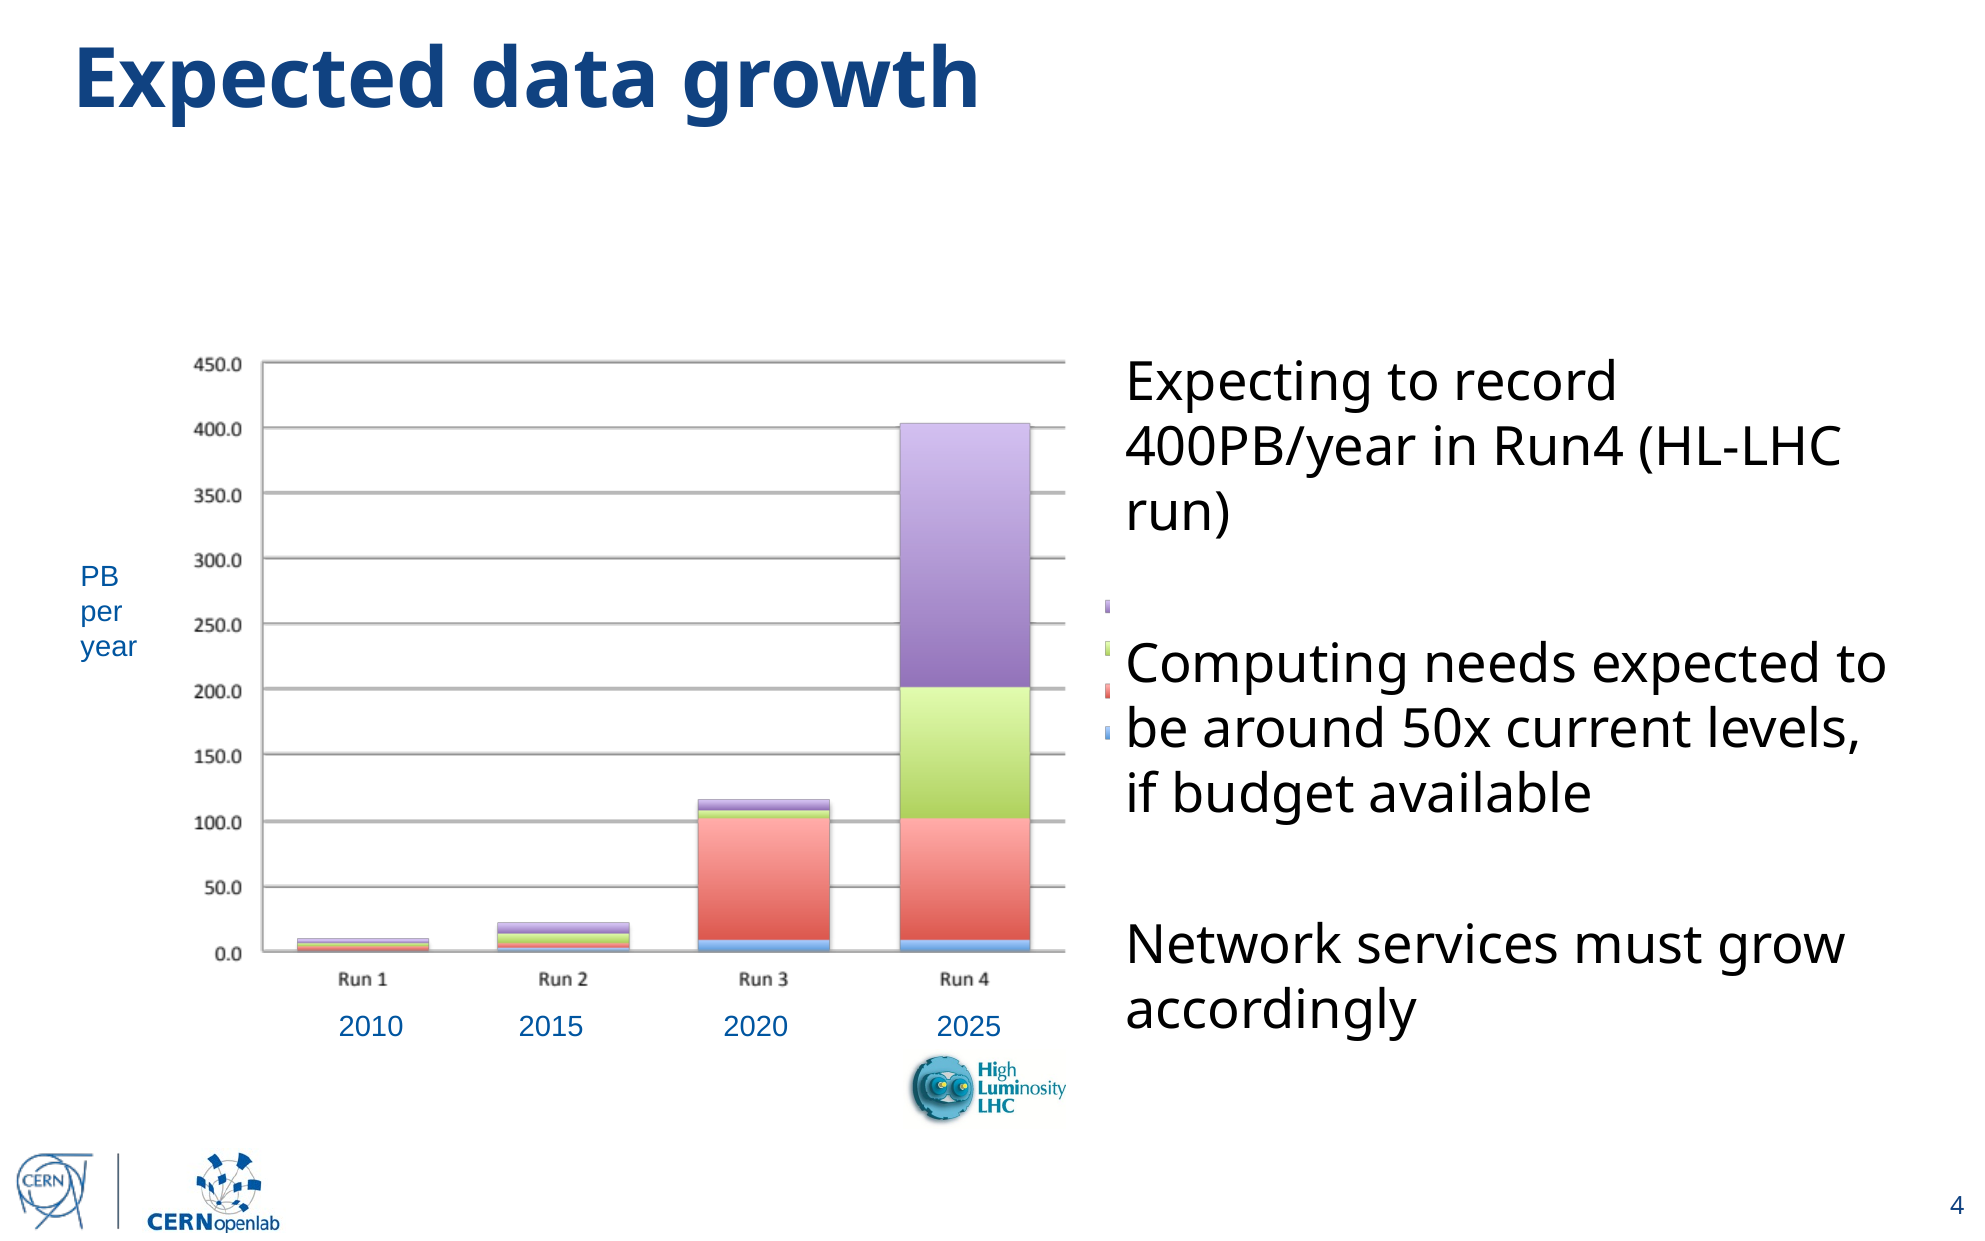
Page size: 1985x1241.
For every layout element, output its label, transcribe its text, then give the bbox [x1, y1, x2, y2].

text_box 2010 2015 2020 2025 [323, 999, 1018, 1050]
title Expected data growth [72, 0, 1834, 166]
picture [142, 1148, 286, 1233]
text_box PB per year [65, 550, 153, 670]
picture [16, 1188, 64, 1236]
picture [51, 1200, 64, 1215]
text_box Expecting to record 400PB/year in Run4 (HL-LHC run) Computing needs expected to be around 50x current levels, if budget available Network services must grow accordingly [1110, 338, 1921, 1041]
picture [38, 1207, 55, 1215]
picture [19, 1188, 64, 1207]
picture [903, 1049, 1066, 1129]
picture [179, 333, 1202, 1000]
